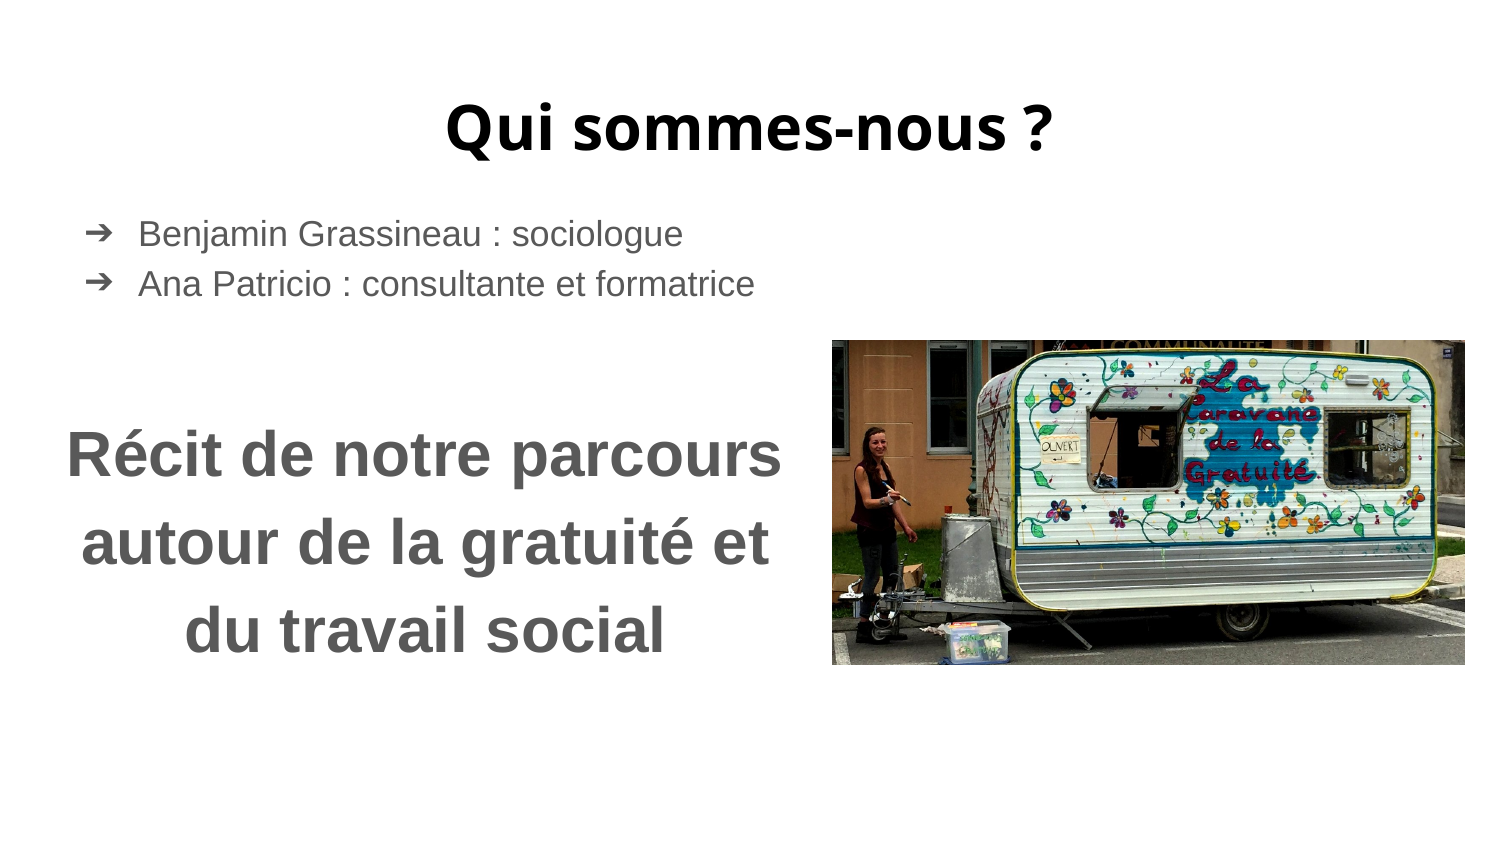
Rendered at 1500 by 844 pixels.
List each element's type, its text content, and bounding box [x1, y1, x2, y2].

title Qui sommes-nous ? [51, 72, 1449, 167]
list Benjamin Grassineau : sociologue Ana Patricio : consultante et formatrice Récit de notre parcours autour de la gratuité et du travail social [51, 189, 800, 750]
picture [832, 340, 1465, 665]
